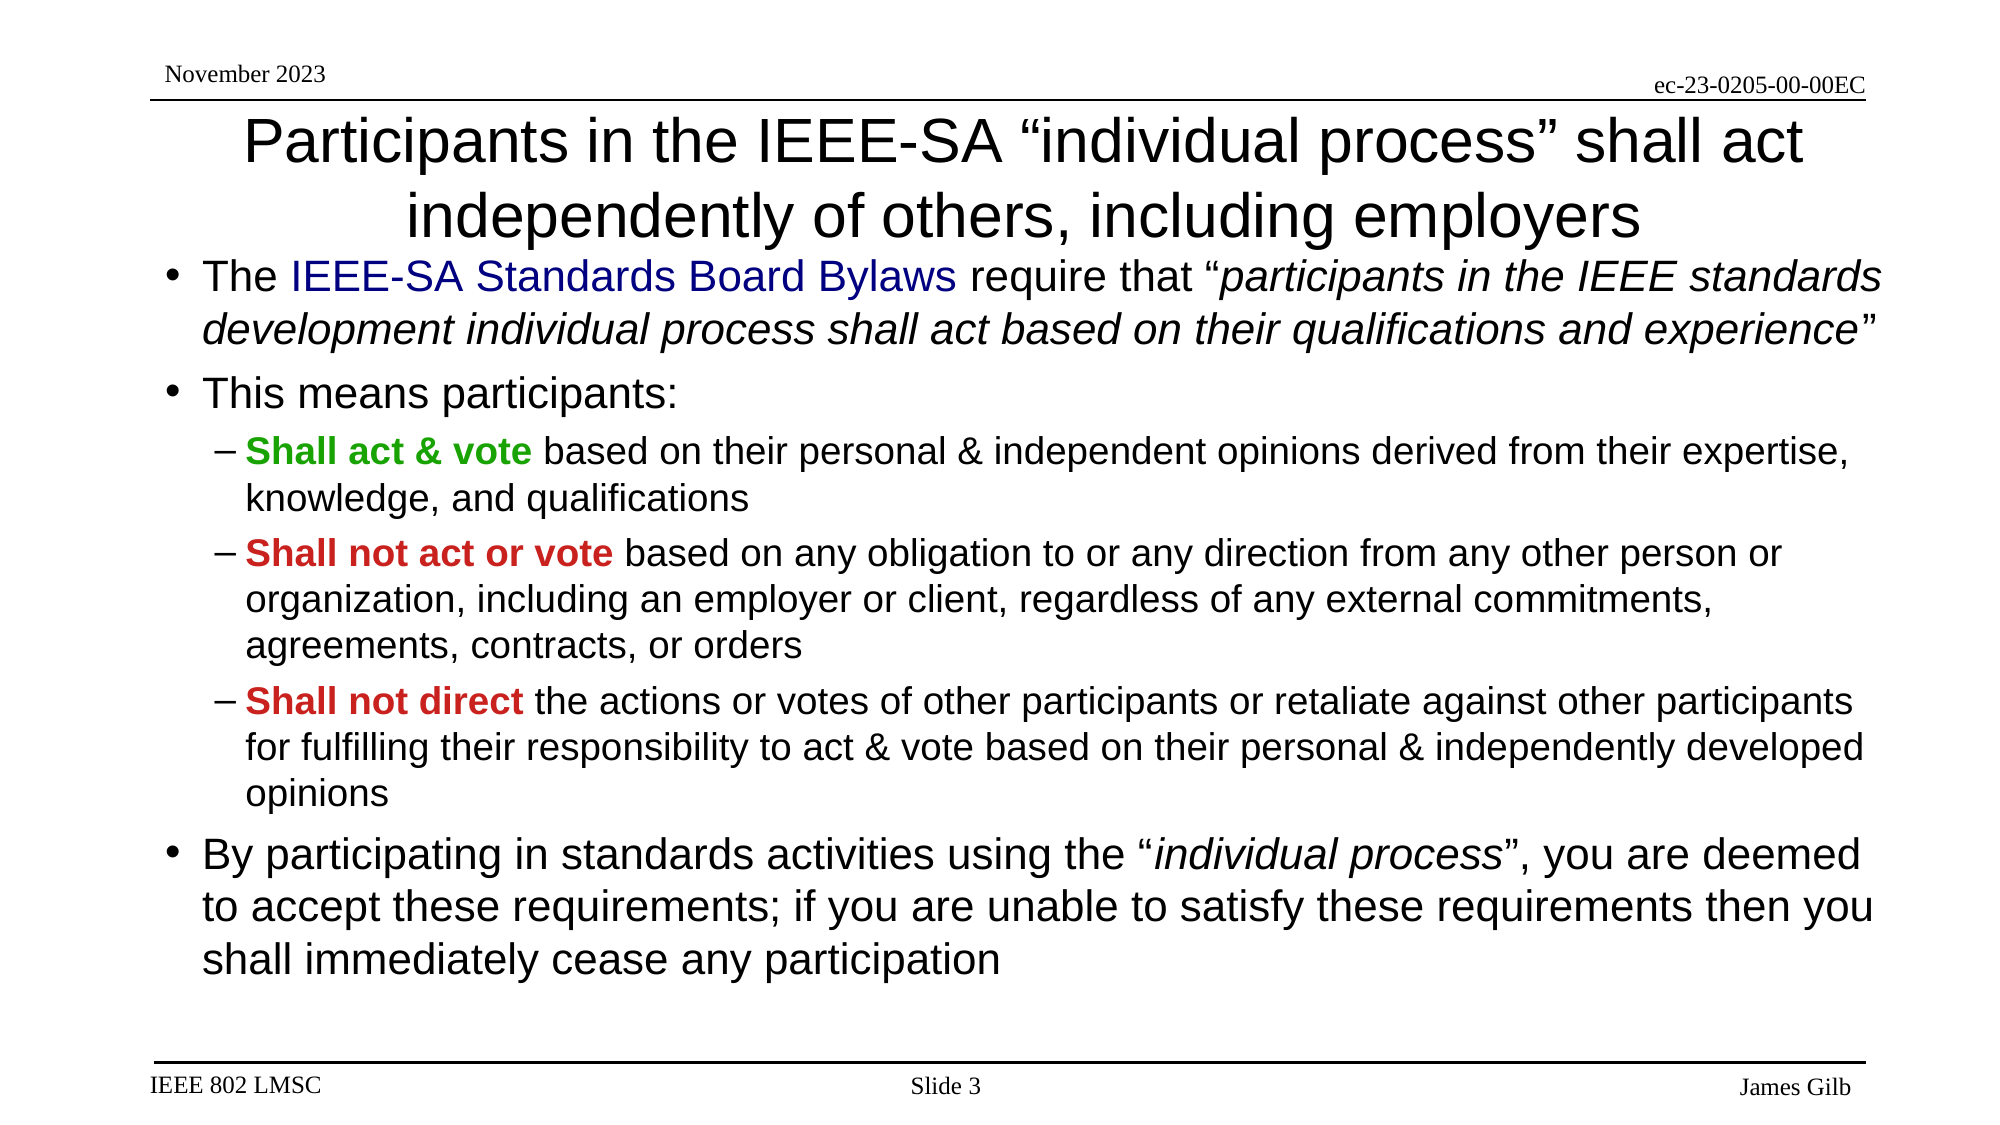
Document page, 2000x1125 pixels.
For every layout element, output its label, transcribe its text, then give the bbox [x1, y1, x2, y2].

title Participants in the IEEE-SA “individual process” shall act independently of others, including employers [149, 92, 1900, 239]
list The IEEE-SA Standards Board Bylaws require that “participants in the IEEE standards development individual process shall act based on their qualifications and experience” This means participants: Shall act & vote based on their personal & independent opinions derived from their expertise, knowledge, and qualifications Shall not act or vote based on any obligation to or any direction from any other person or organization, including an employer or client, regardless of any external commitments, agreements, contracts, or orders Shall not direct the actions or votes of other participants or retaliate against other participants for fulfilling their responsibility to act & vote based on their personal & independently developed opinions By participating in standards activities using the “individual process”, you are deemed to accept these requirements; if you are unable to satisfy these requirements then you shall immediately cease any participation [149, 239, 1900, 1051]
